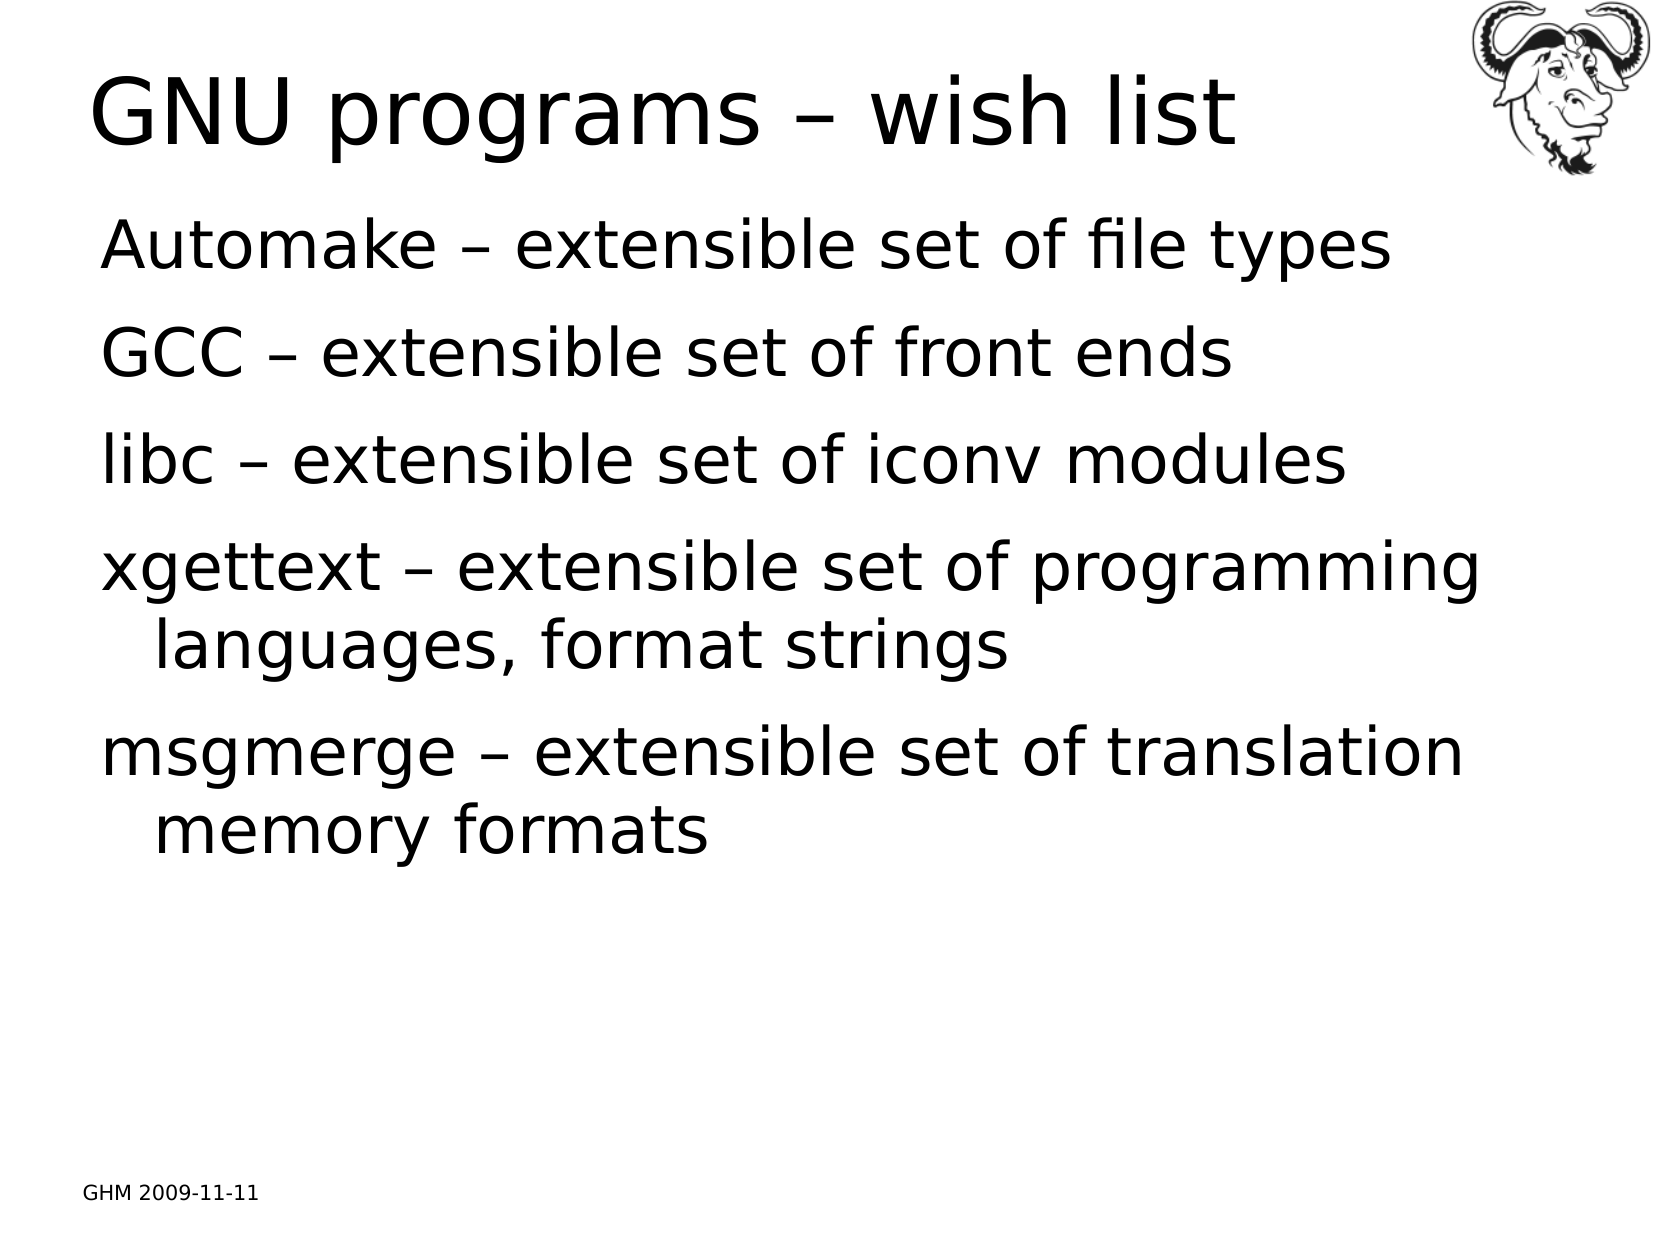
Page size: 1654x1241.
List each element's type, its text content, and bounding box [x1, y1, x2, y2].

list Automake – extensible set of file types GCC – extensible set of front ends libc – extensible set of iconv modules xgettext – extensible set of programming languages, format strings msgmerge – extensible set of translation memory formats [82, 206, 1571, 1137]
title GNU programs – wish list [88, 56, 1388, 170]
picture [1469, 0, 1654, 178]
